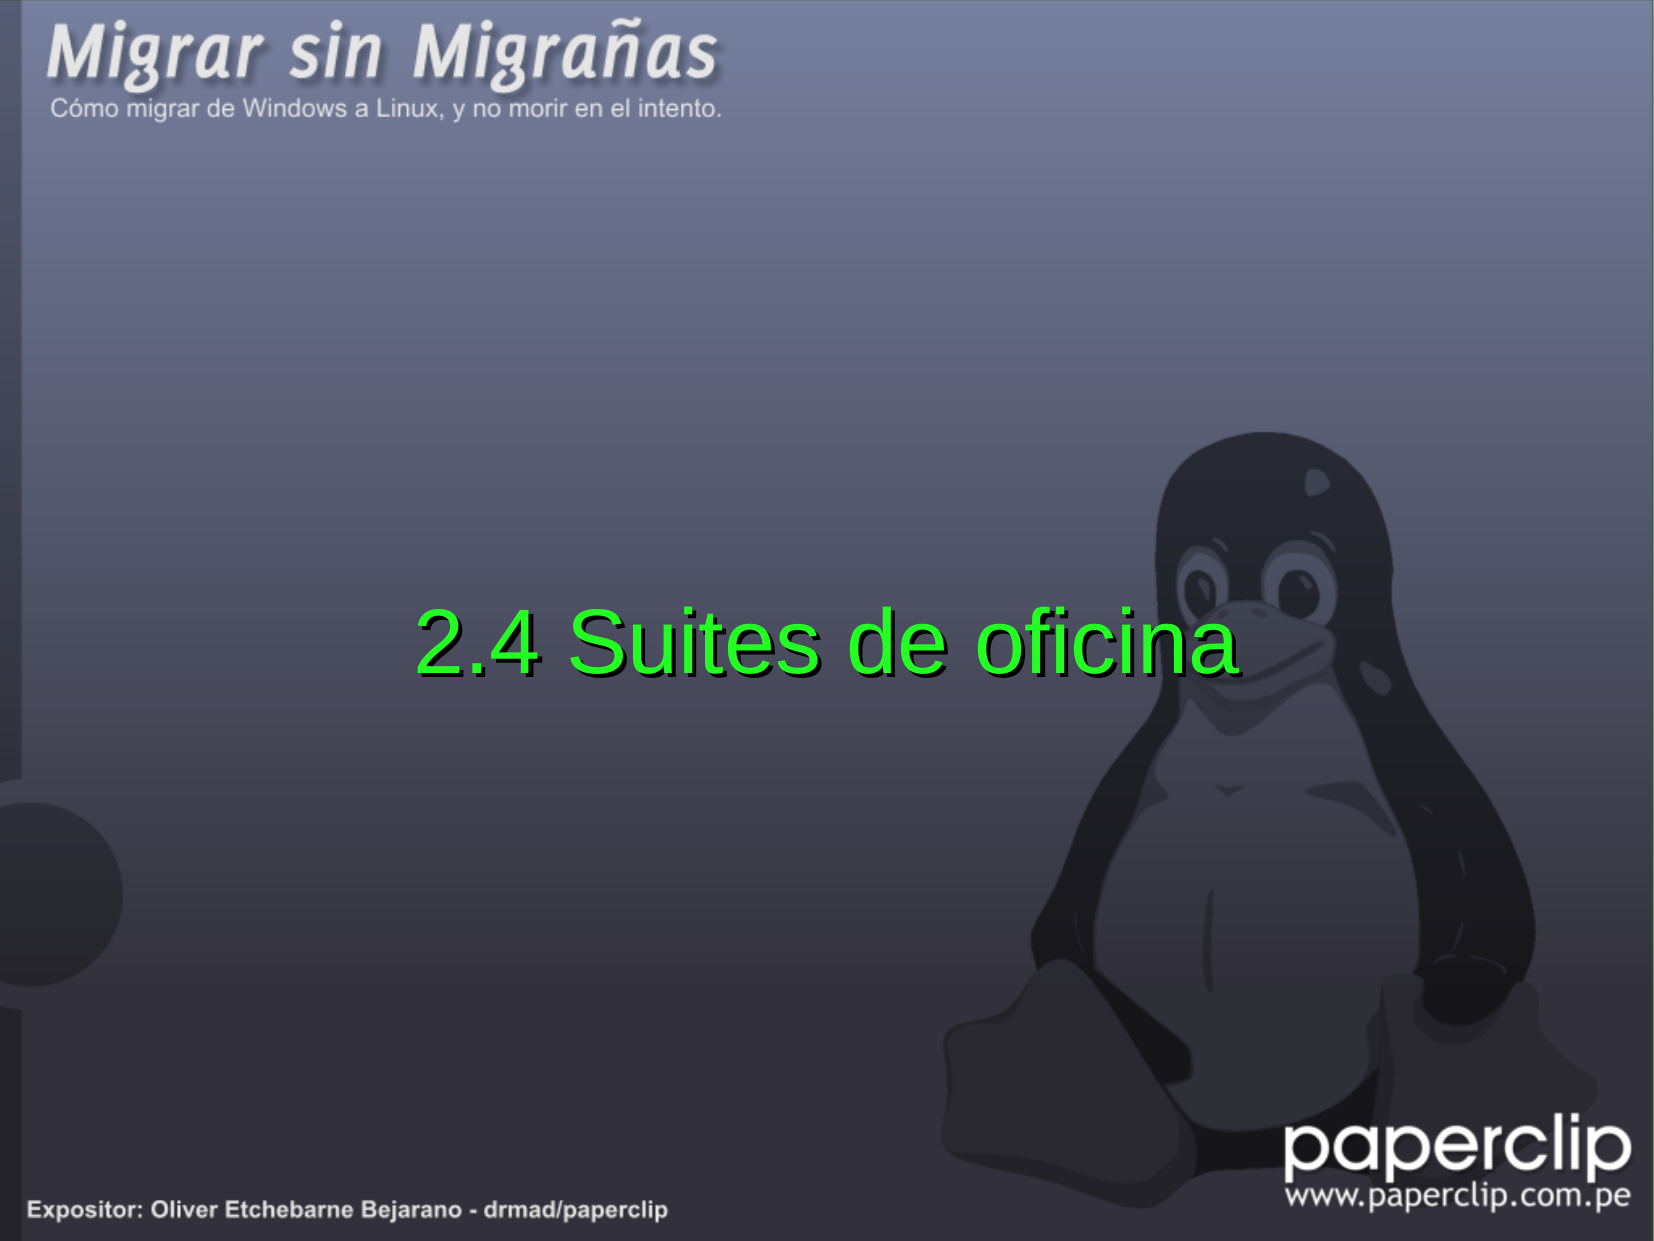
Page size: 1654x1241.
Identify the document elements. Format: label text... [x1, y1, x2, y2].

picture [0, 0, 1654, 1241]
title 2.4 Suites de oficina [82, 572, 1572, 712]
